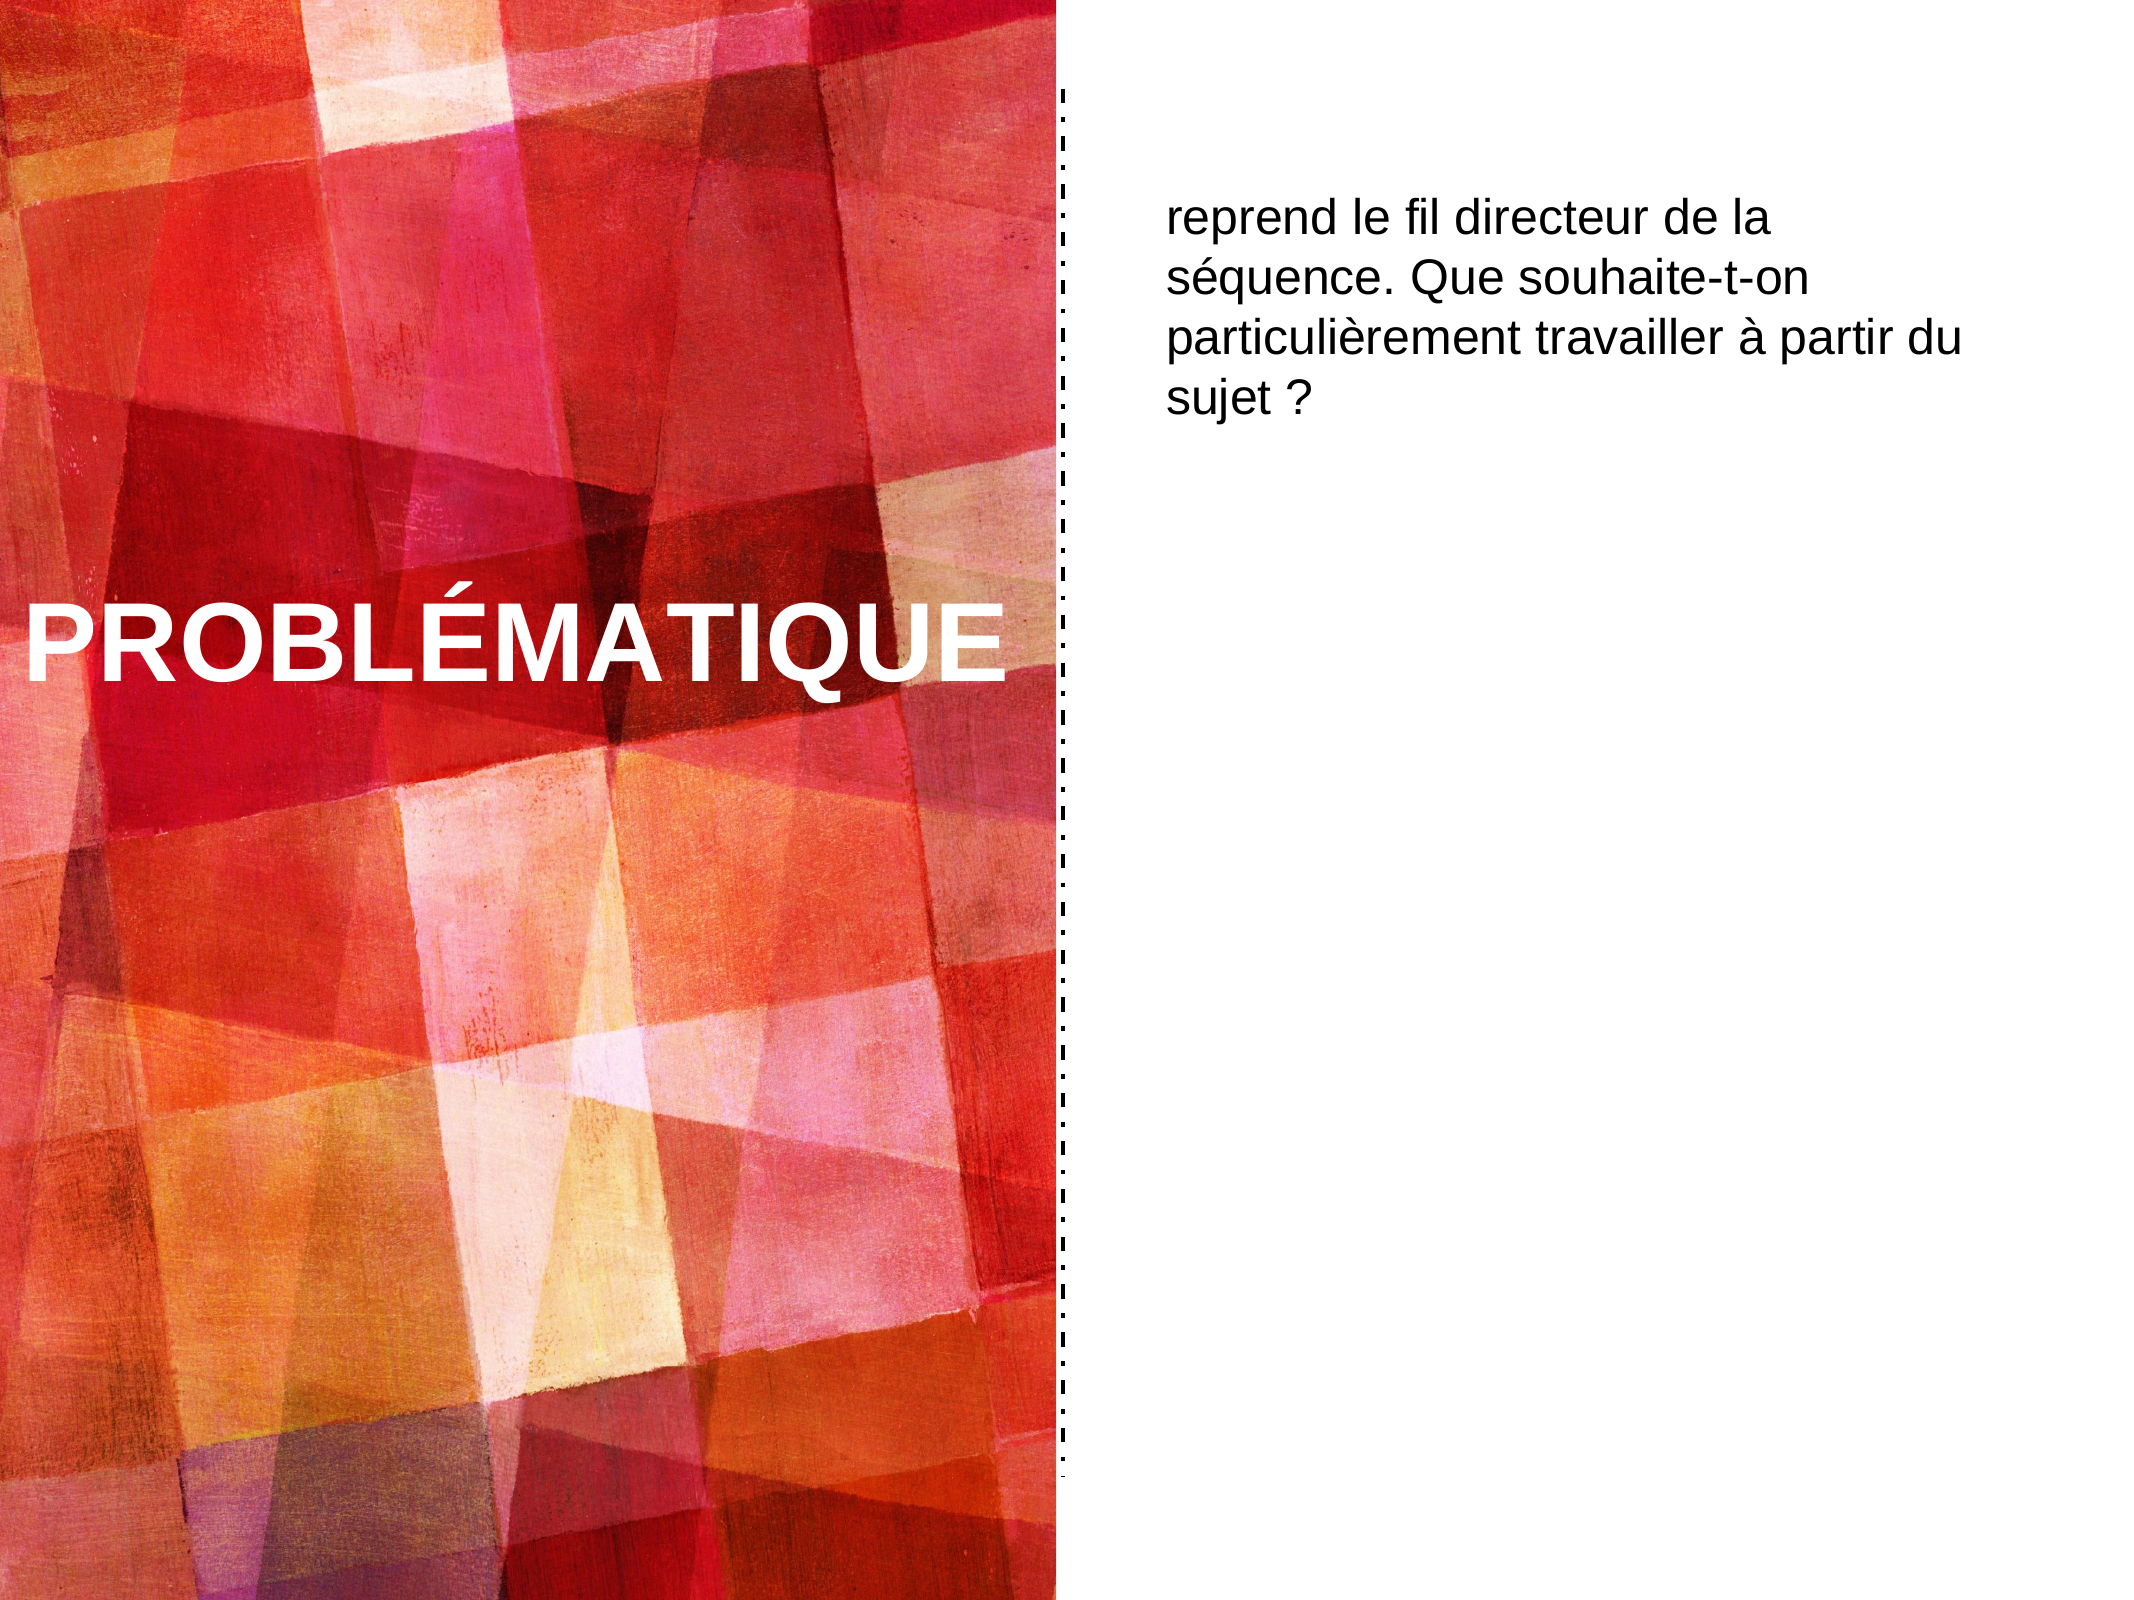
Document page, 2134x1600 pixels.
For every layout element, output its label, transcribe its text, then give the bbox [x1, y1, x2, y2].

picture [0, 0, 1057, 1600]
text_box reprend le fil directeur de la séquence. Que souhaite-t-on particulièrement travailler à partir du sujet ? [1151, 177, 2008, 415]
text_box PROBLÉMATIQUE [0, 561, 1034, 709]
